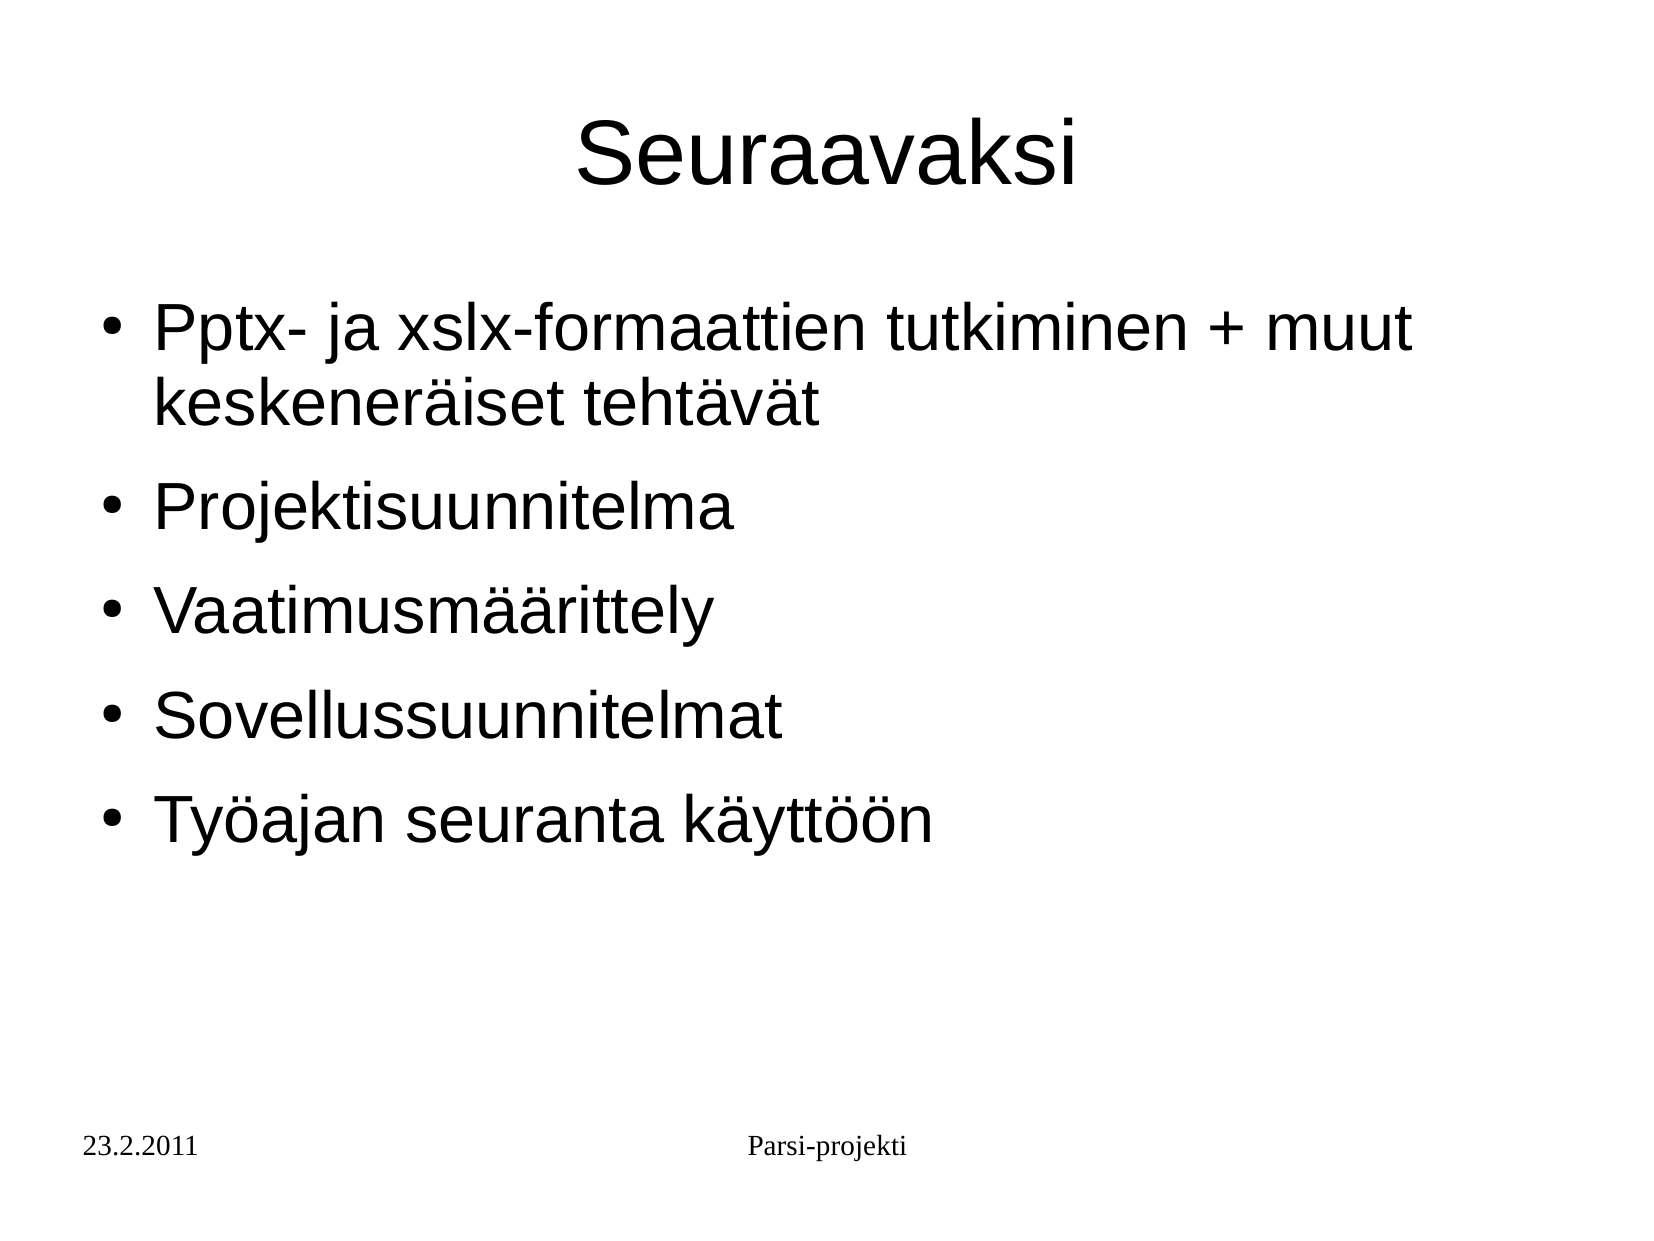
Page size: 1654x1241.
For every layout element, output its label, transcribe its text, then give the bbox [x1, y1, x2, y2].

list Pptx- ja xslx-formaattien tutkiminen + muut keskeneräiset tehtävät Projektisuunnitelma Vaatimusmäärittely Sovellussuunnitelmat Työajan seuranta käyttöön [82, 290, 1571, 1109]
title Seuraavaksi [82, 49, 1571, 257]
